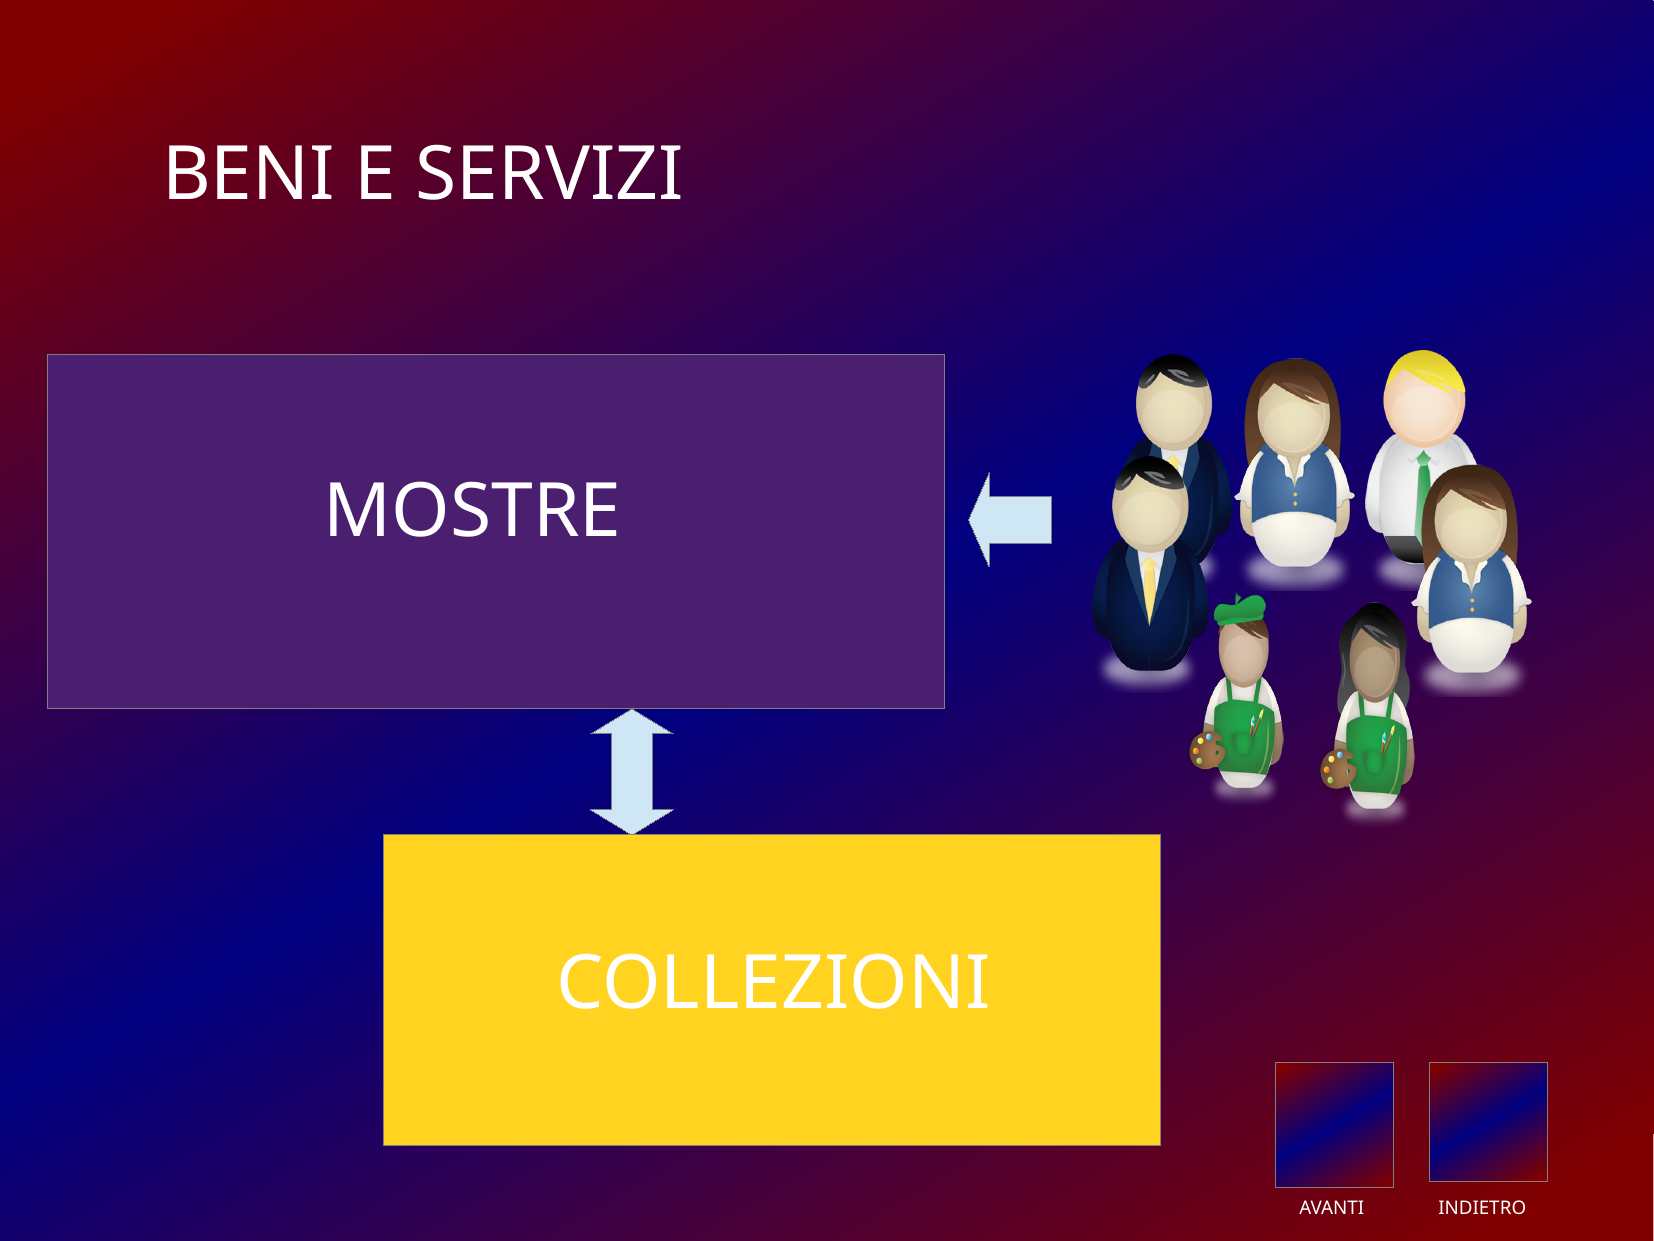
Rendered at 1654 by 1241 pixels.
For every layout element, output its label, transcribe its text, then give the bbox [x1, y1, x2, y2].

text_box BENI E SERVIZI [114, 112, 733, 249]
text_box [968, 472, 1052, 567]
text_box COLLEZIONI [460, 921, 1087, 1179]
picture [1074, 330, 1554, 827]
text_box [1429, 1062, 1548, 1182]
text_box AVANTI [1281, 1187, 1382, 1227]
text_box [1275, 1062, 1394, 1188]
text_box INDIETRO [1393, 1187, 1571, 1241]
text_box [47, 354, 1161, 1146]
text_box MOSTRE [212, 448, 733, 585]
